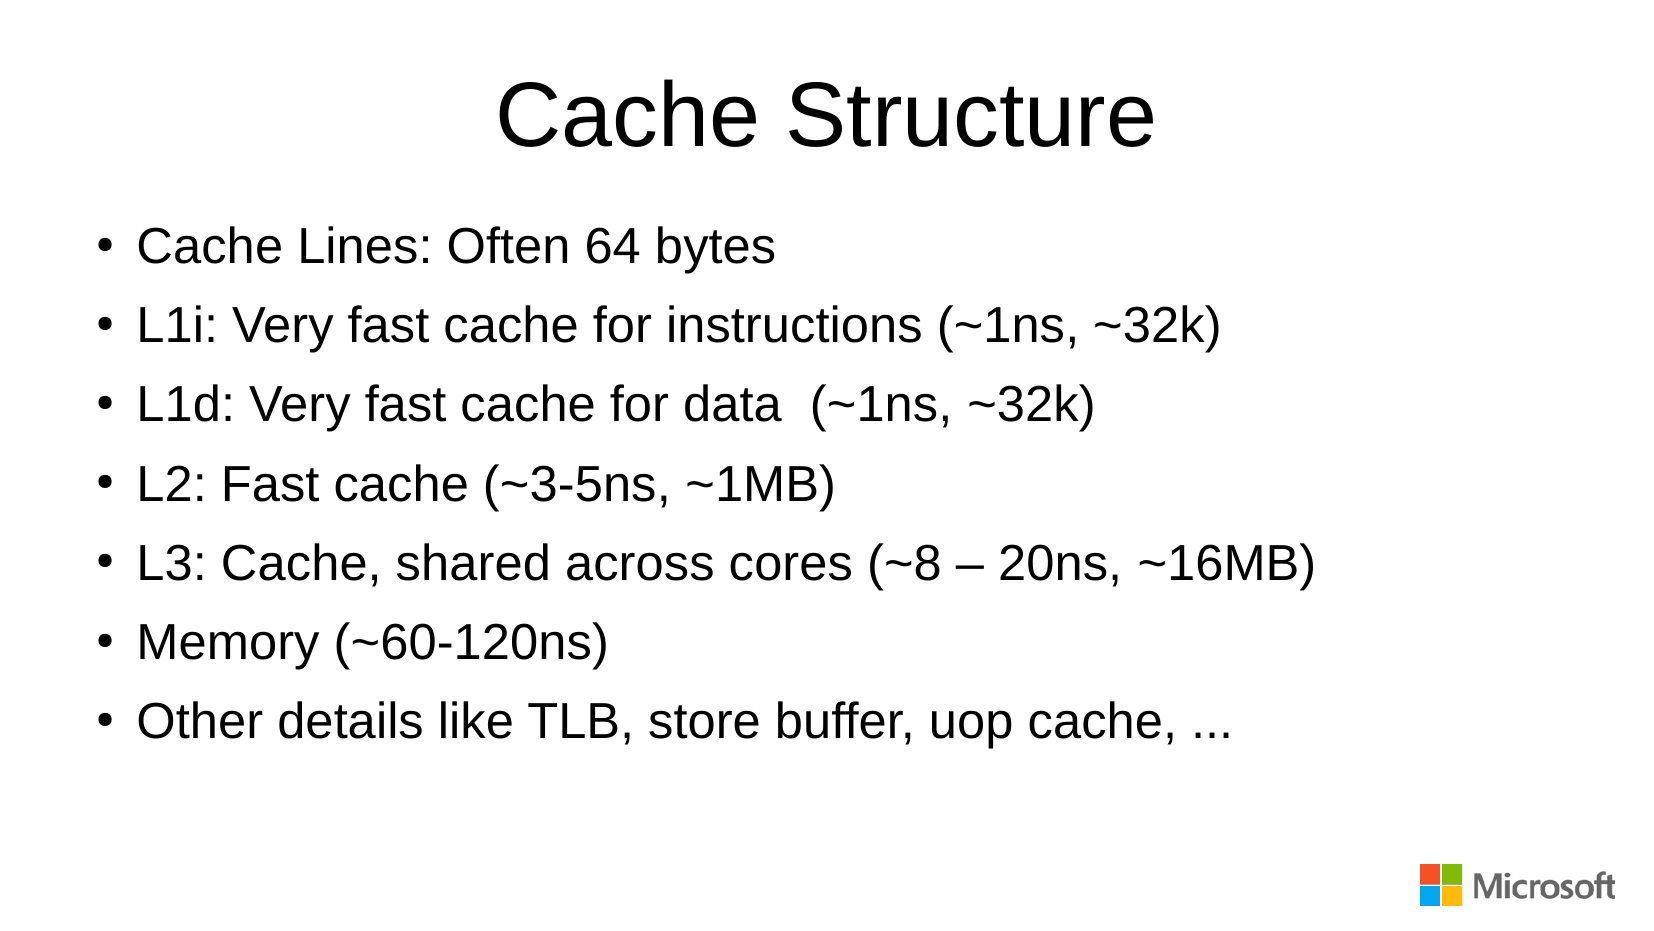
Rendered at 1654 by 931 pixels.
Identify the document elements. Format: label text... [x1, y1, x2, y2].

picture [1420, 864, 1615, 906]
title Cache Structure [82, 37, 1571, 193]
list Cache Lines: Often 64 bytes L1i: Very fast cache for instructions (~1ns, ~32k) L1d: Very fast cache for data (~1ns, ~32k) L2: Fast cache (~3-5ns, ~1MB) L3: Cache, shared across cores (~8 – 20ns, ~16MB) Memory (~60-120ns) Other details like TLB, store buffer, uop cache, ... [82, 217, 1571, 757]
